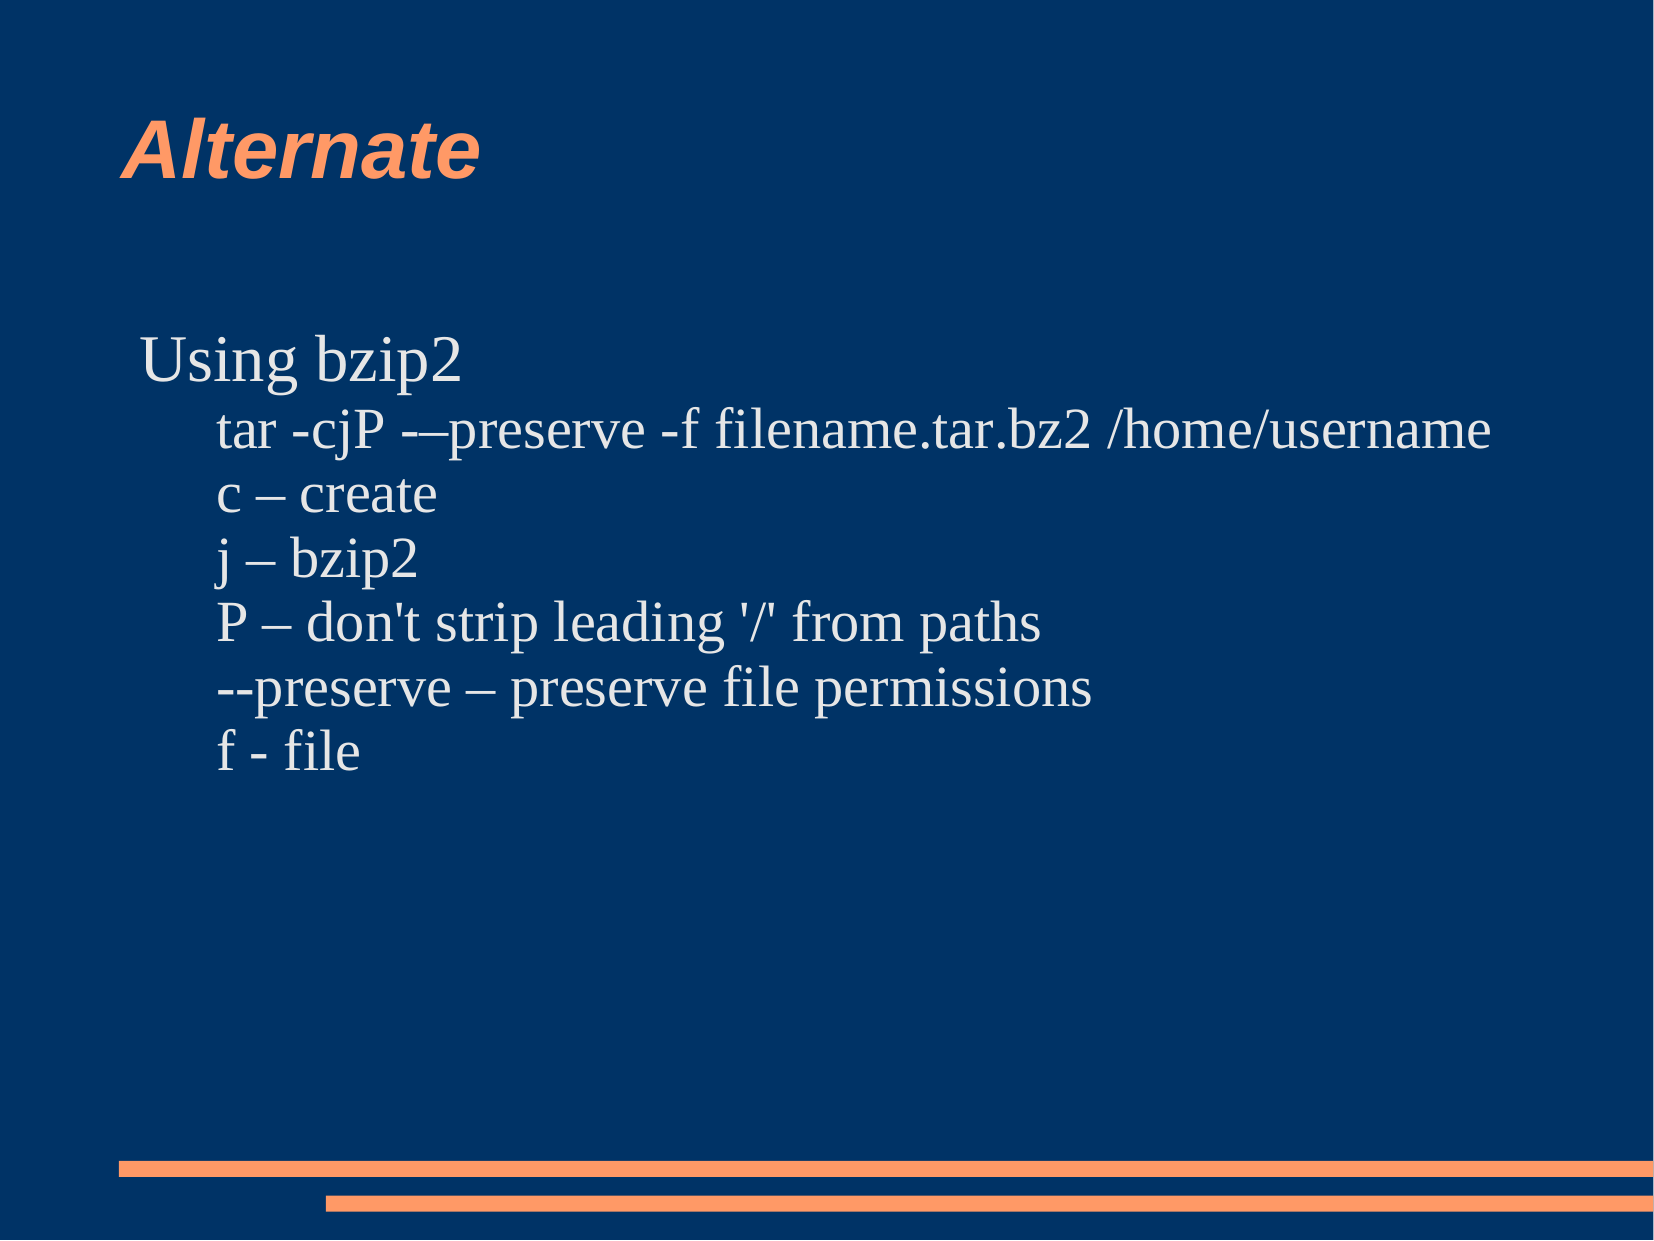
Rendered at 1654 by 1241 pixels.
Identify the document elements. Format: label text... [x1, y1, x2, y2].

list Using bzip2 tar -cjP -–preserve -f filename.tar.bz2 /home/username c – create j – bzip2 P – don't strip leading '/' from paths --preserve – preserve file permissions f - file [121, 322, 1561, 1133]
title Alternate [121, 46, 1534, 254]
